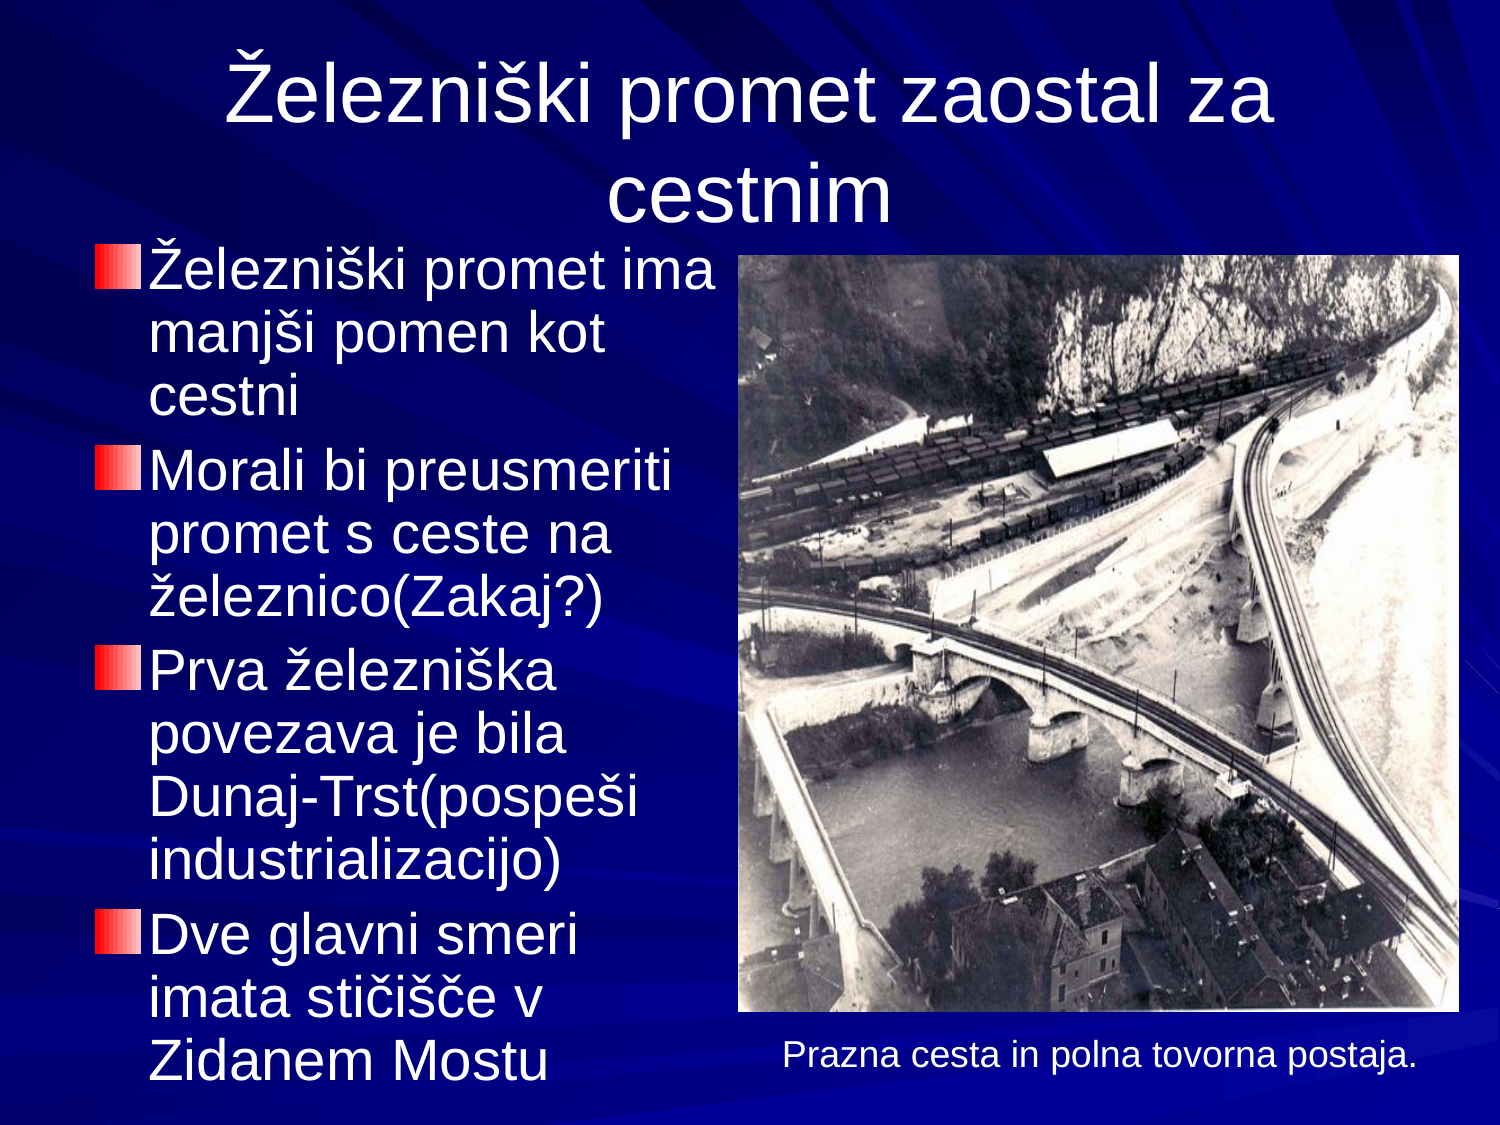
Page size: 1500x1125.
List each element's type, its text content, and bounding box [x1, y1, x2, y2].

list Železniški promet ima manjši pomen kot cestni Morali bi preusmeriti promet s ceste na železnico(Zakaj?) Prva železniška povezava je bila Dunaj-Trst(pospeši industrializacijo) Dve glavni smeri imata stičišče v Zidanem Mostu [76, 231, 740, 1125]
picture [738, 255, 1459, 1012]
title Železniški promet zaostal za cestnim [75, 45, 1425, 234]
text_box Prazna cesta in polna tovorna postaja. [714, 1023, 1500, 1083]
